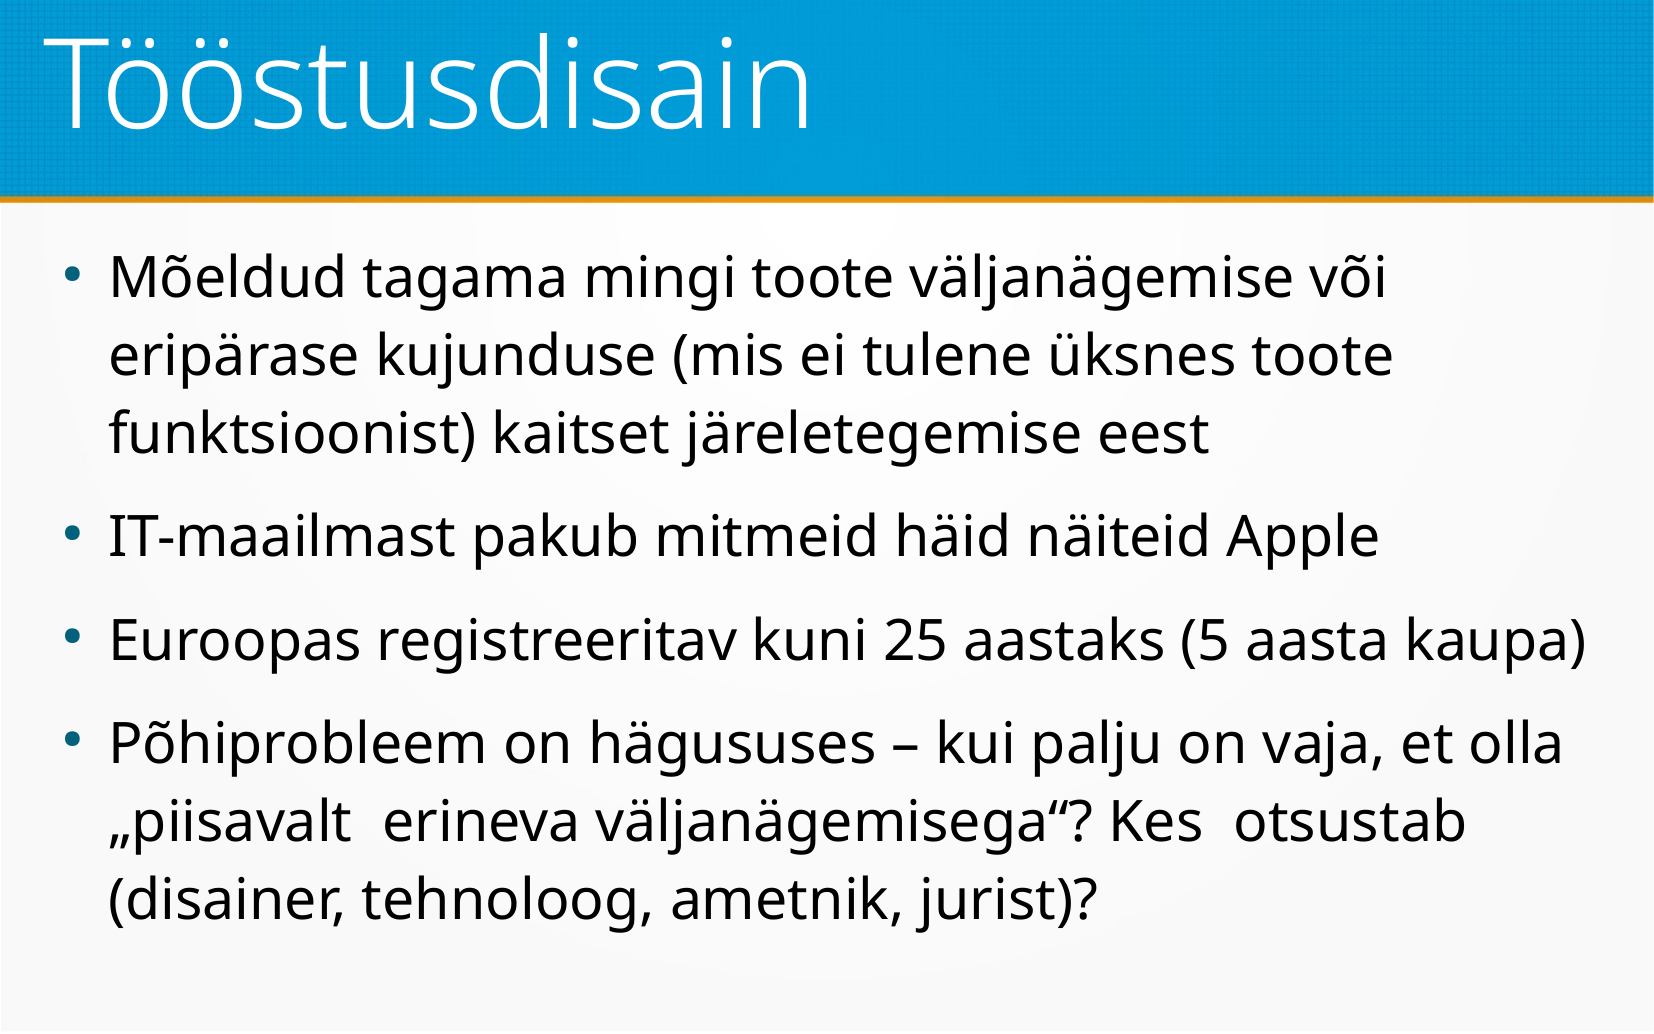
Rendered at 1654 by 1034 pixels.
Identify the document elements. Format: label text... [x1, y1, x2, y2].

list Mõeldud tagama mingi toote väljanägemise või eripärase kujunduse (mis ei tulene üksnes toote funktsioonist) kaitset järeletegemise eest IT-maailmast pakub mitmeid häid näiteid Apple Euroopas registreeritav kuni 25 aastaks (5 aasta kaupa) Põhiprobleem on hägususes – kui palju on vaja, et olla „piisavalt erineva väljanägemisega“? Kes otsustab (disainer, tehnoloog, ametnik, jurist)? [47, 236, 1607, 1002]
picture [0, 195, 1654, 1034]
title Tööstusdisain [43, 0, 1619, 166]
